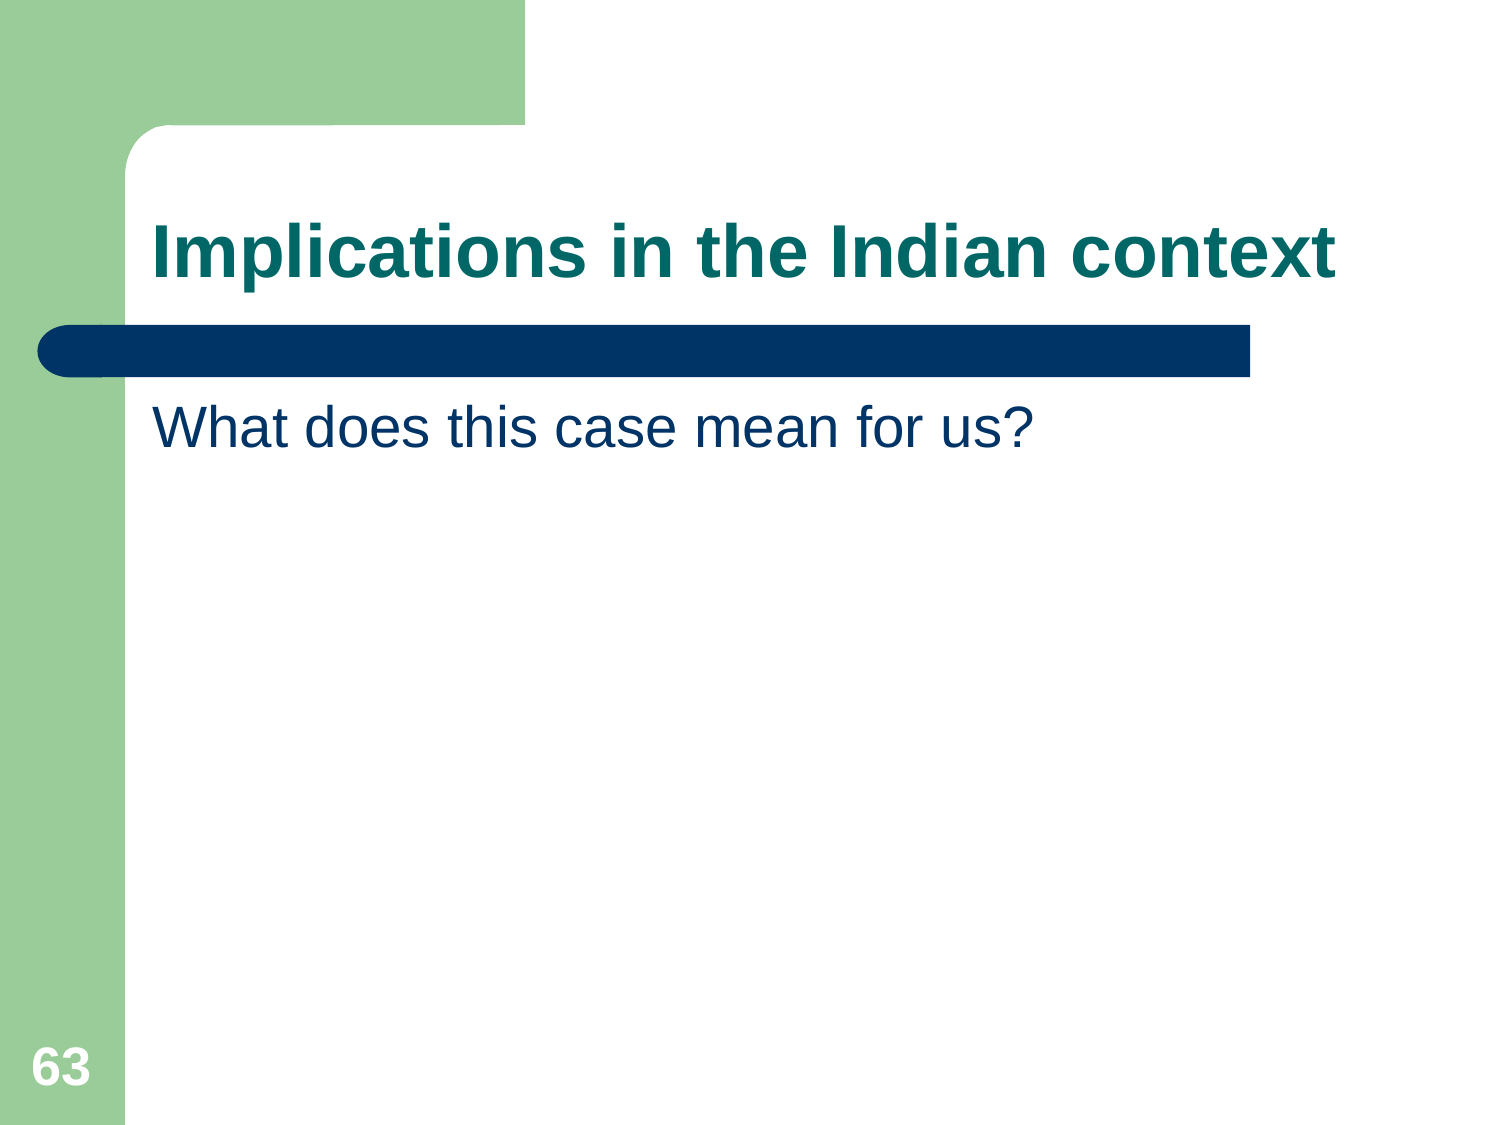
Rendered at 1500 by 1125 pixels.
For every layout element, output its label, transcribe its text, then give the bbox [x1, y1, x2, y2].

title Implications in the Indian context [136, 136, 1414, 301]
list What does this case mean for us? [137, 387, 1400, 999]
